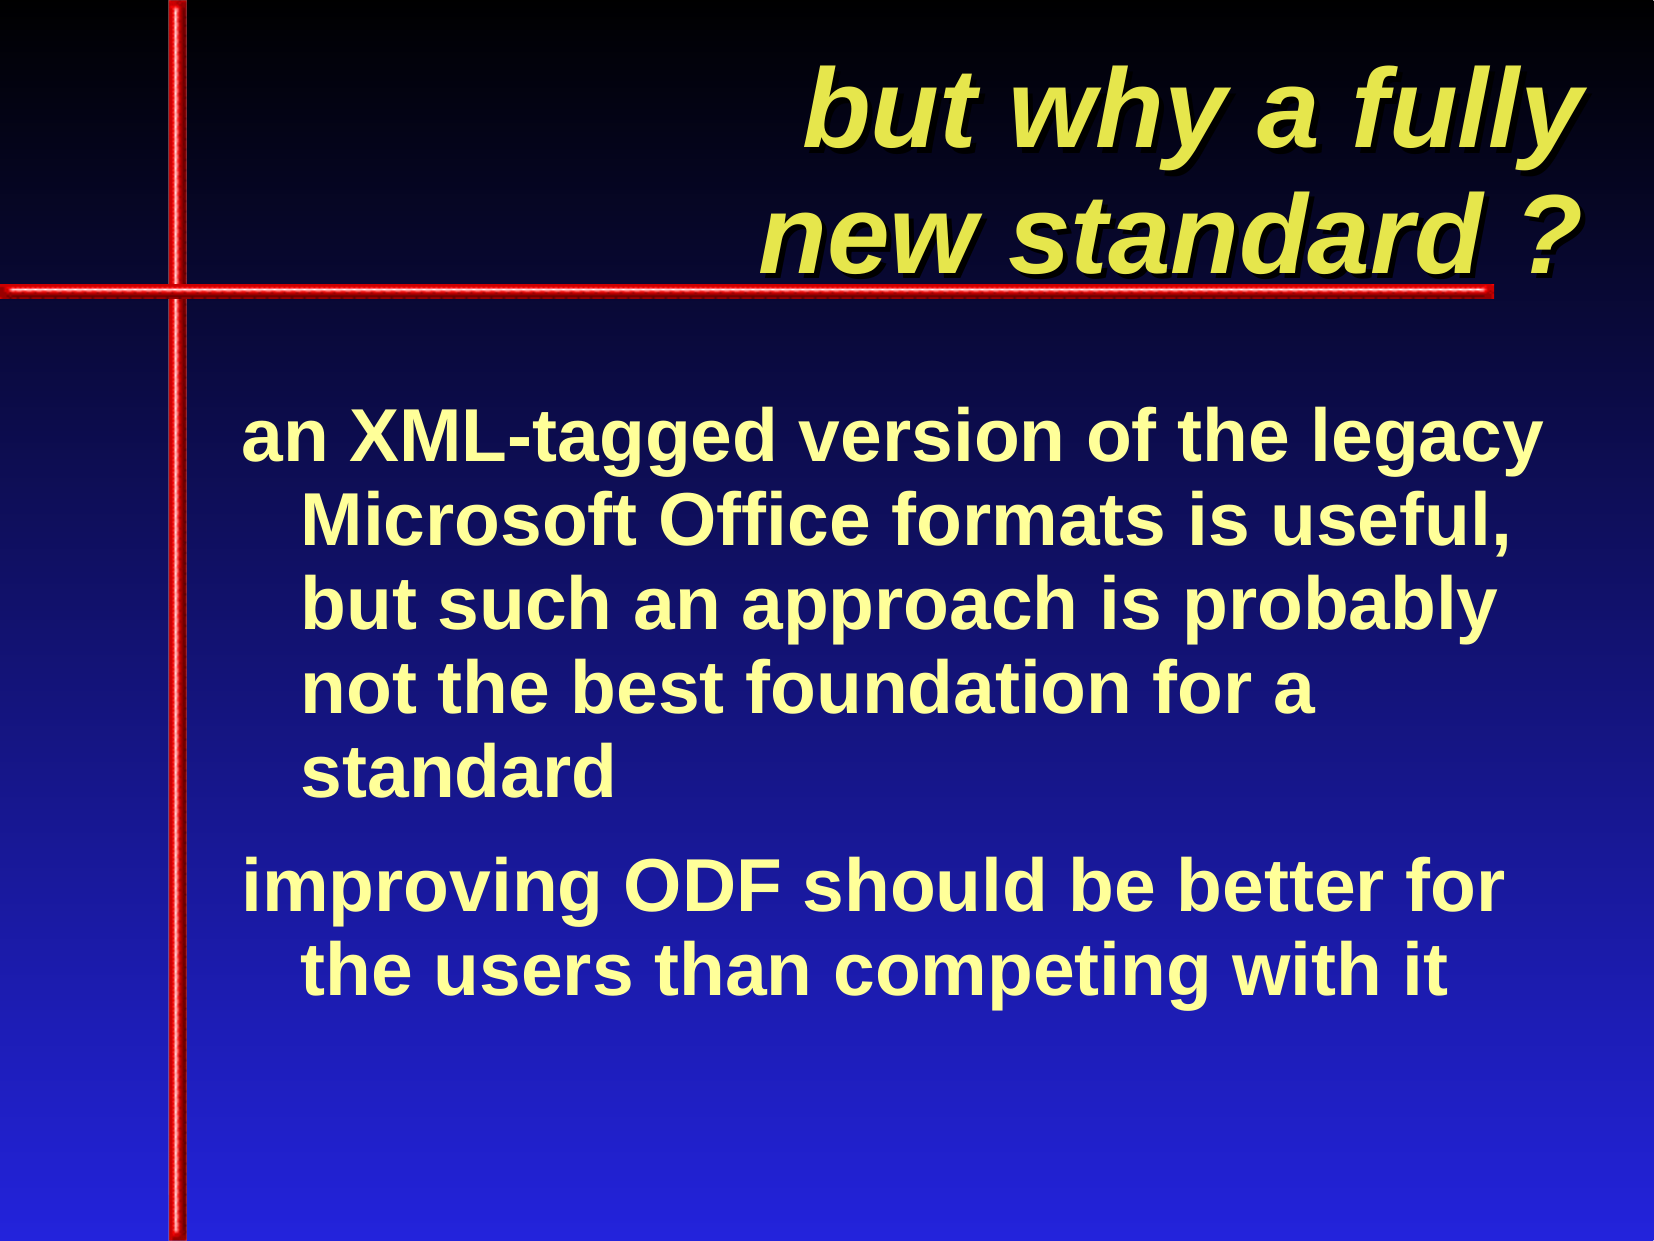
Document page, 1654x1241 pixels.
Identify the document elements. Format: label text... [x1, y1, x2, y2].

title but why a fully new standard ? [171, 30, 1584, 313]
list an XML-tagged version of the legacy Microsoft Office formats is useful, but such an approach is probably not the best foundation for a standard improving ODF should be better for the users than competing with it [241, 393, 1601, 1175]
picture [0, 1, 186, 1240]
